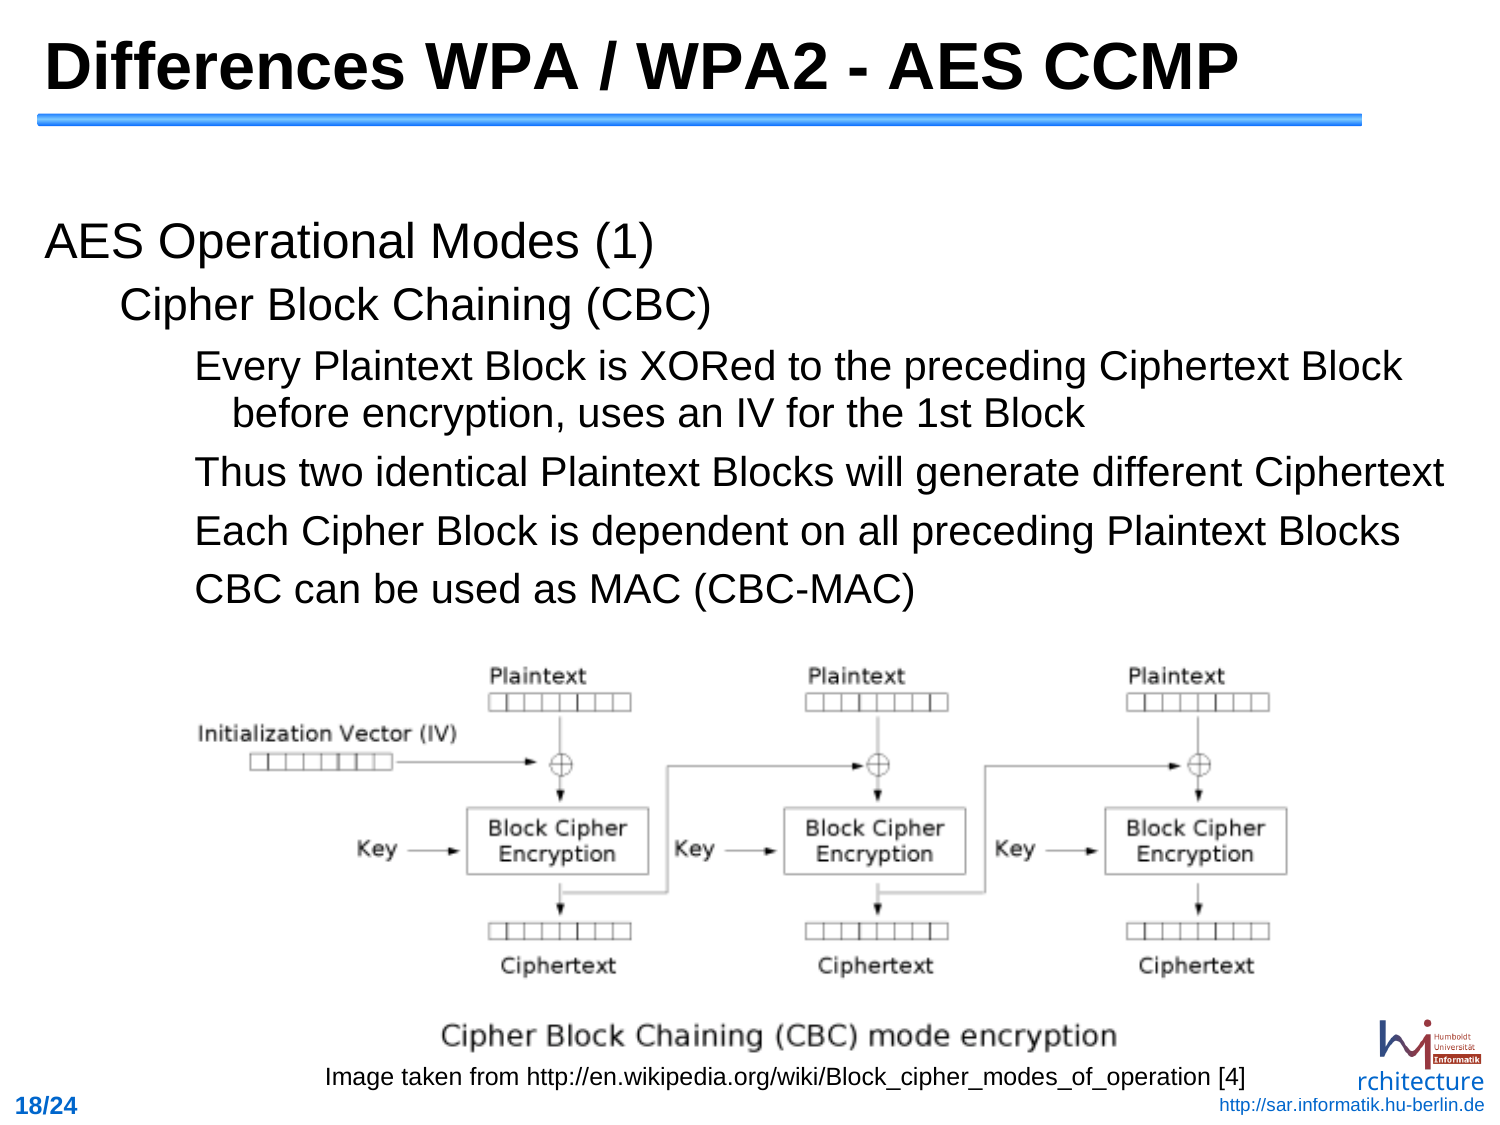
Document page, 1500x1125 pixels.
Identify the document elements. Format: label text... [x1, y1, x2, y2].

text_box Image taken from http://en.wikipedia.org/wiki/Block_cipher_modes_of_operation [4] [324, 1062, 1249, 1092]
title Differences WPA / WPA2 - AES CCMP [29, 20, 1500, 114]
picture [1376, 1059, 1483, 1071]
list AES Operational Modes (1) Cipher Block Chaining (CBC) Every Plaintext Block is XORed to the preceding Ciphertext Block before encryption, uses an IV for the 1st Block Thus two identical Plaintext Blocks will generate different Ciphertext Each Cipher Block is dependent on all preceding Plaintext Blocks CBC can be used as MAC (CBC-MAC) [29, 137, 1500, 1059]
picture [177, 620, 1359, 1098]
